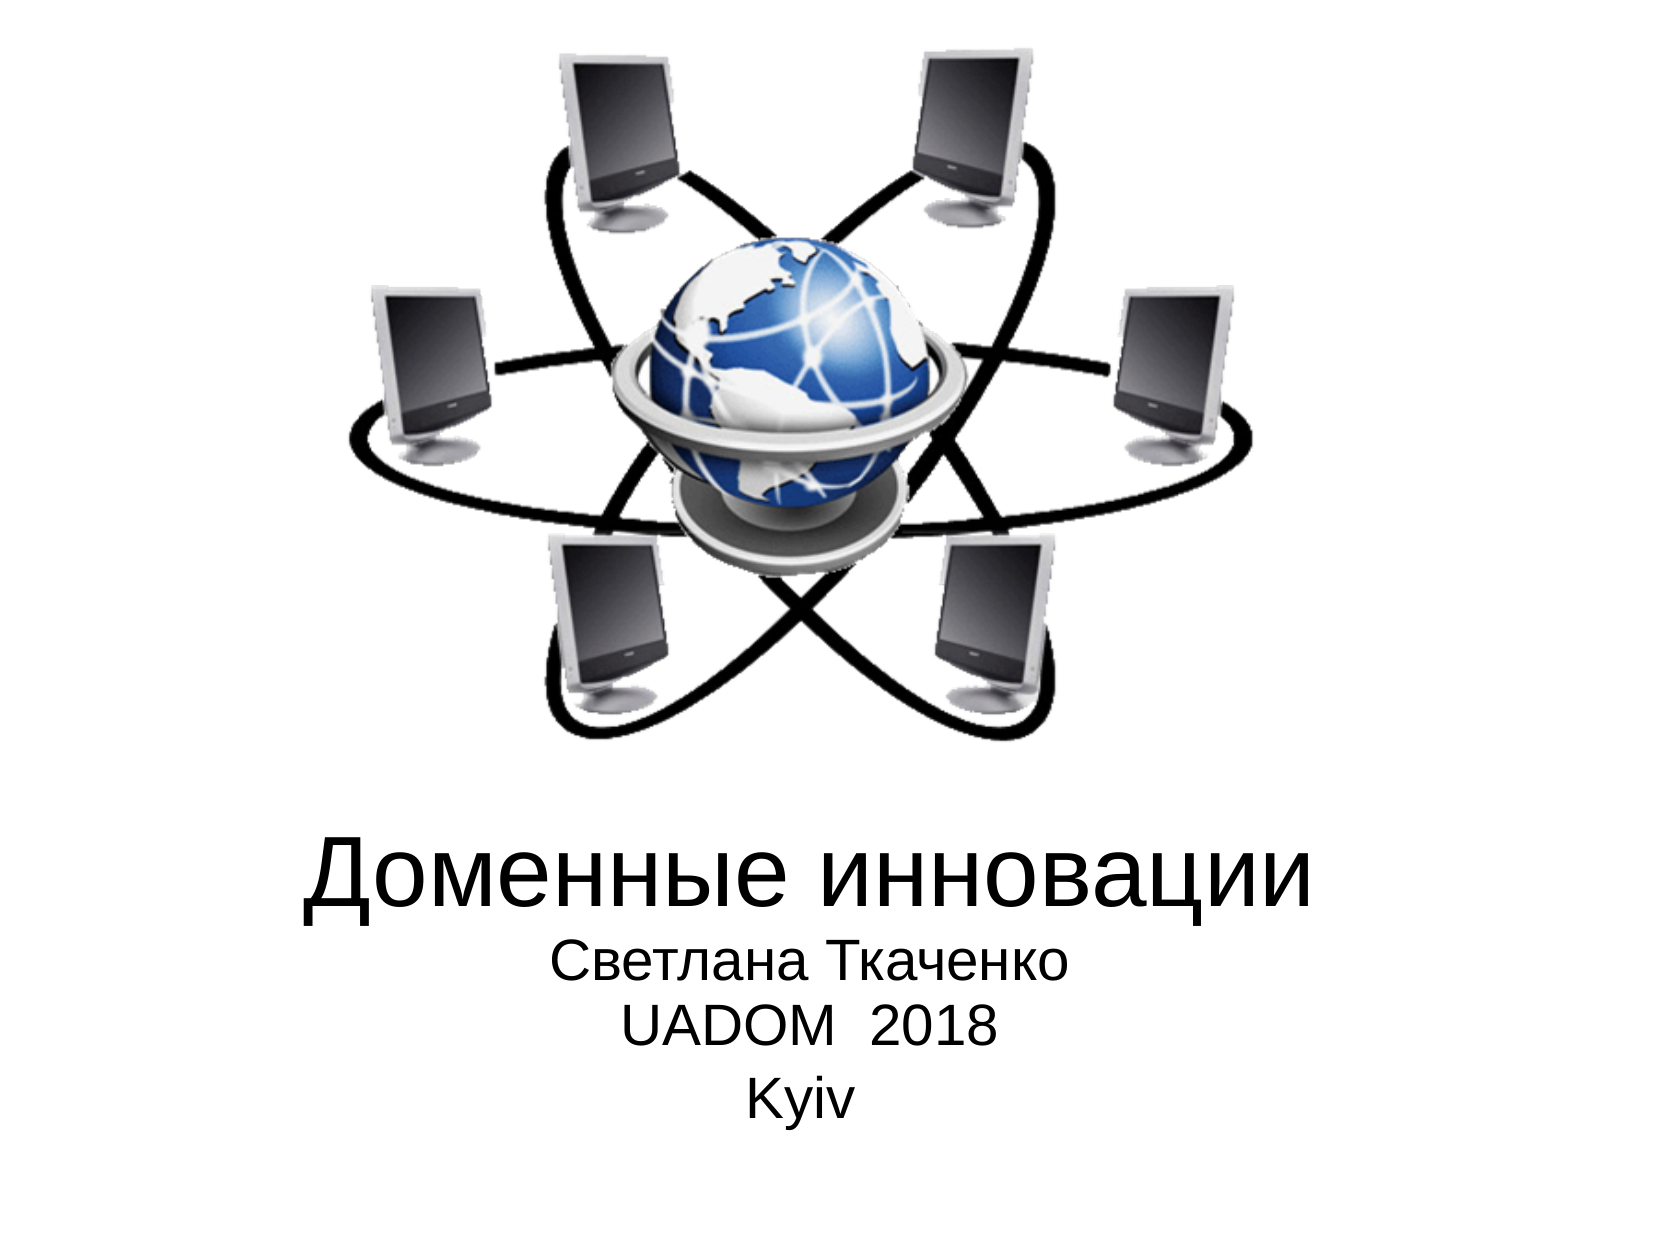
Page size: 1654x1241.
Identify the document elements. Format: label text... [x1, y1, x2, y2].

picture [300, 29, 1306, 751]
subtitle Доменные инновации Светлана Ткаченко UADOM 2018 Kyiv [75, 720, 1546, 1230]
